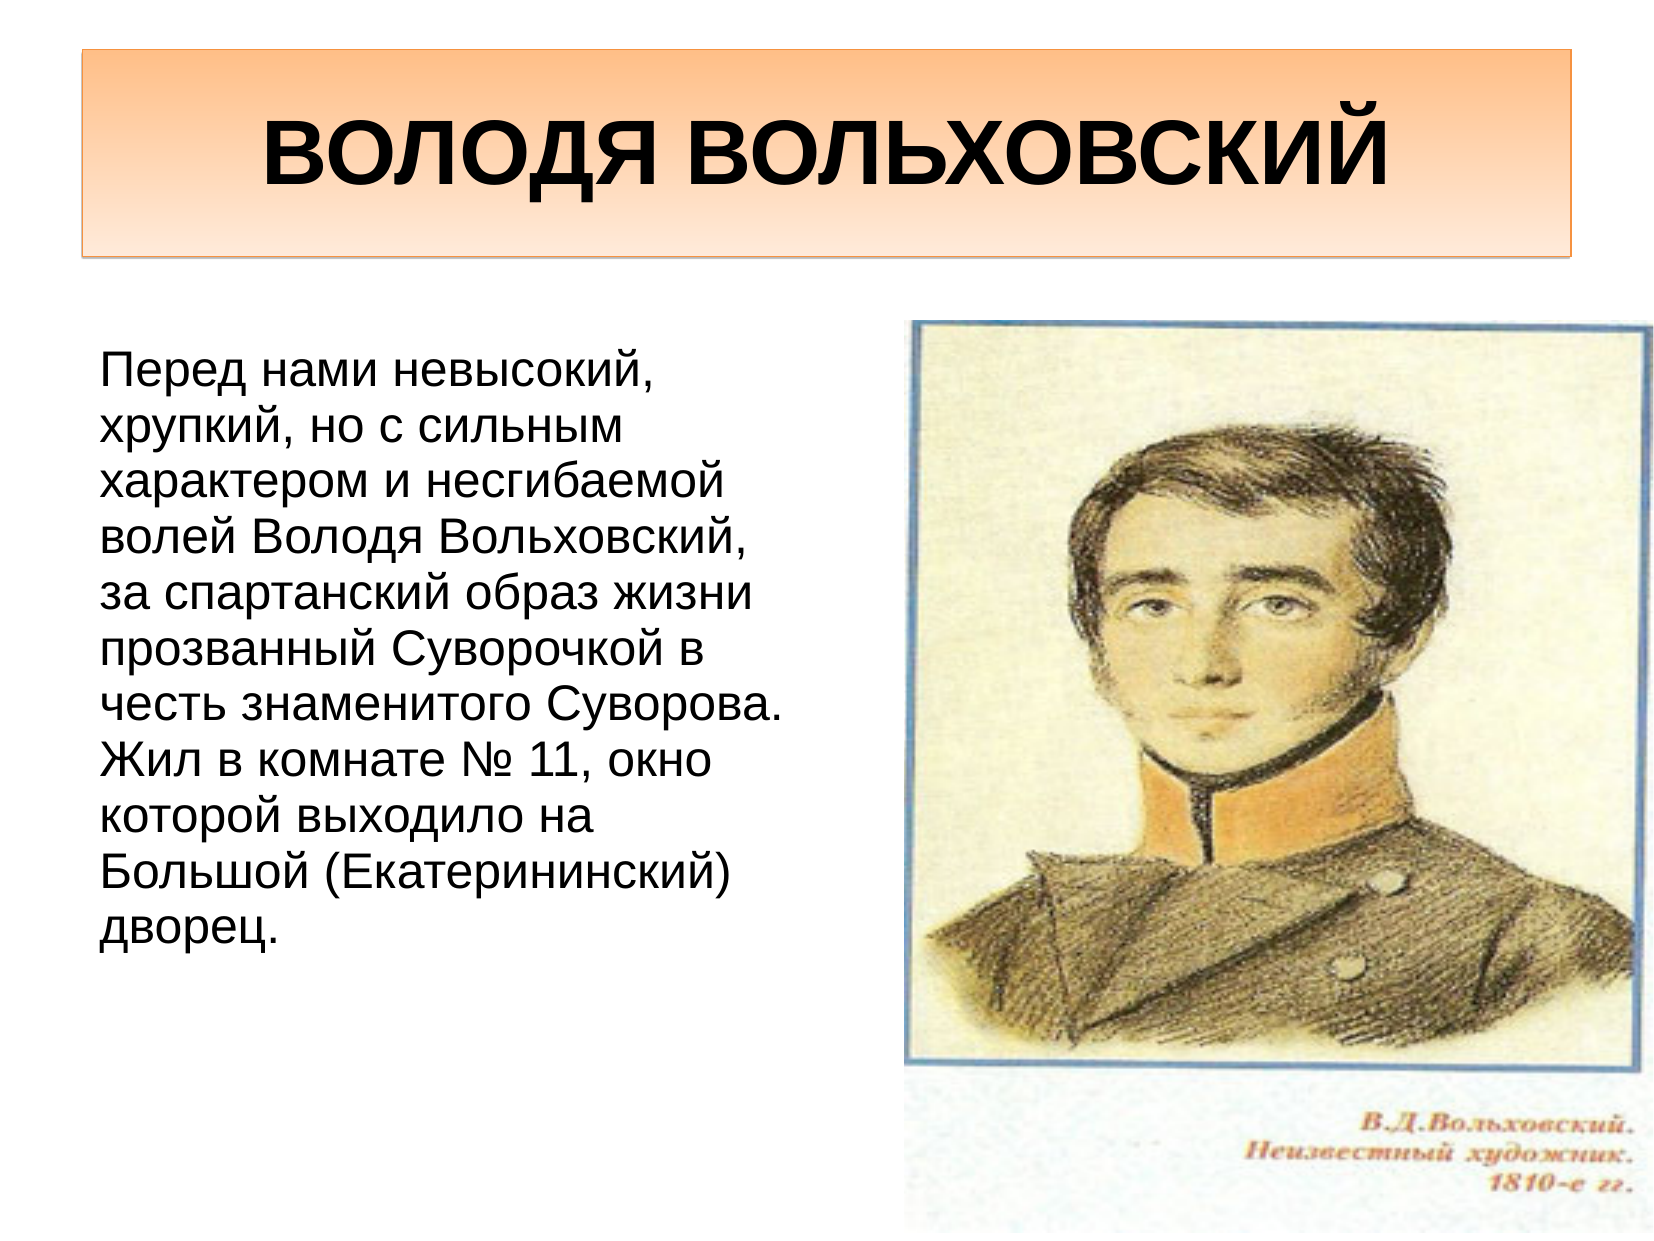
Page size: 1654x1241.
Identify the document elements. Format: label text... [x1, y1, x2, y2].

title ВОЛОДЯ ВОЛЬХОВСКИЙ [82, 49, 1571, 257]
text_box Перед нами невысокий, хрупкий, но с сильным характером и несгибаемой волей Володя Вольховский, за спартанский образ жизни прозванный Суворочкой в честь знаменитого Суворова. Жил в комнате № 11, окно которой выходило на Большой (Екатерининский) дворец. [84, 333, 827, 963]
picture [904, 320, 1654, 1233]
